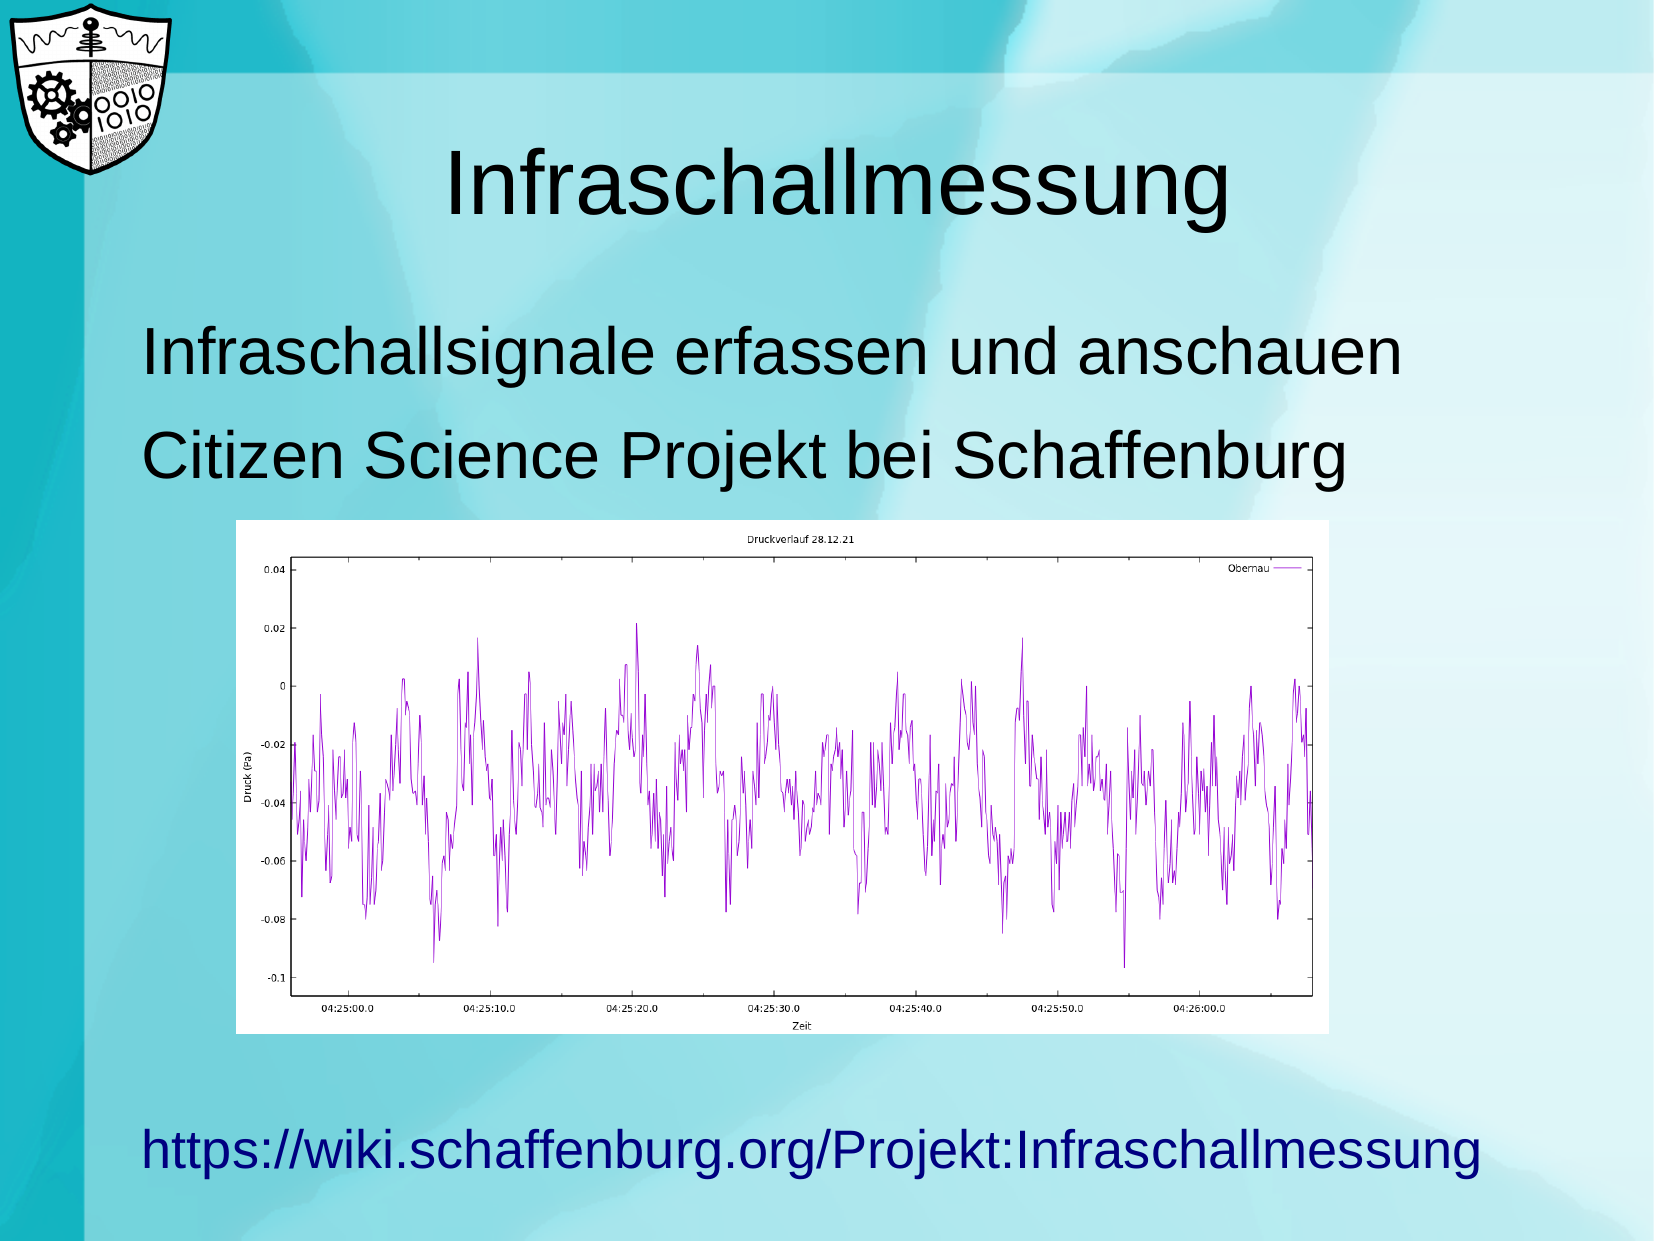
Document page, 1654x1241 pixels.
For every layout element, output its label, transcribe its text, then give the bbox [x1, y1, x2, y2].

picture [0, 0, 1654, 1241]
list Infraschallsignale erfassen und anschauen Citizen Science Projekt bei Schaffenburg https://wiki.schaffenburg.org/Projekt:Infraschallmessung [141, 313, 1506, 1181]
title Infraschallmessung [94, 78, 1583, 287]
